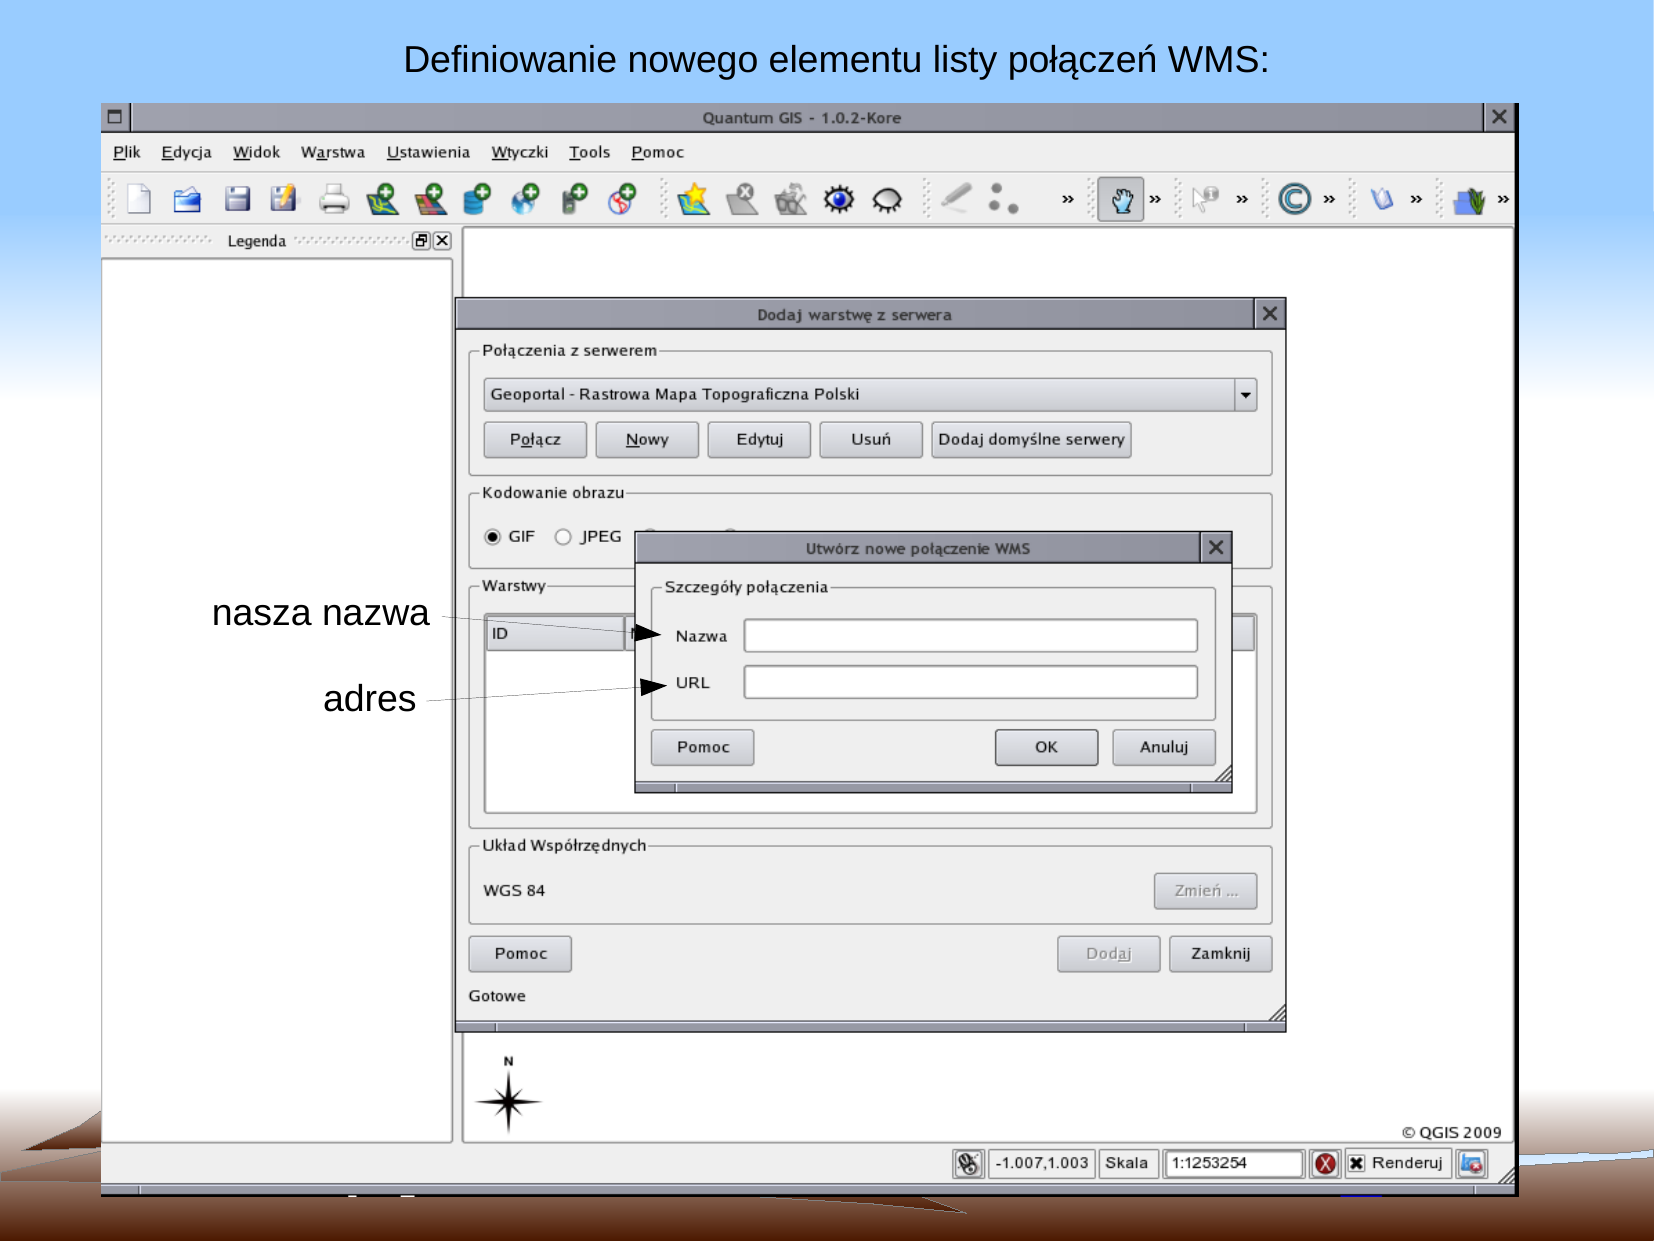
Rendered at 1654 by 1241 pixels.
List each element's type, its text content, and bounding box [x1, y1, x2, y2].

text_box Definiowanie nowego elementu listy połączeń WMS: [388, 31, 1289, 88]
picture [101, 103, 1519, 1197]
text_box adres [308, 670, 432, 727]
text_box nasza nazwa [197, 584, 446, 642]
